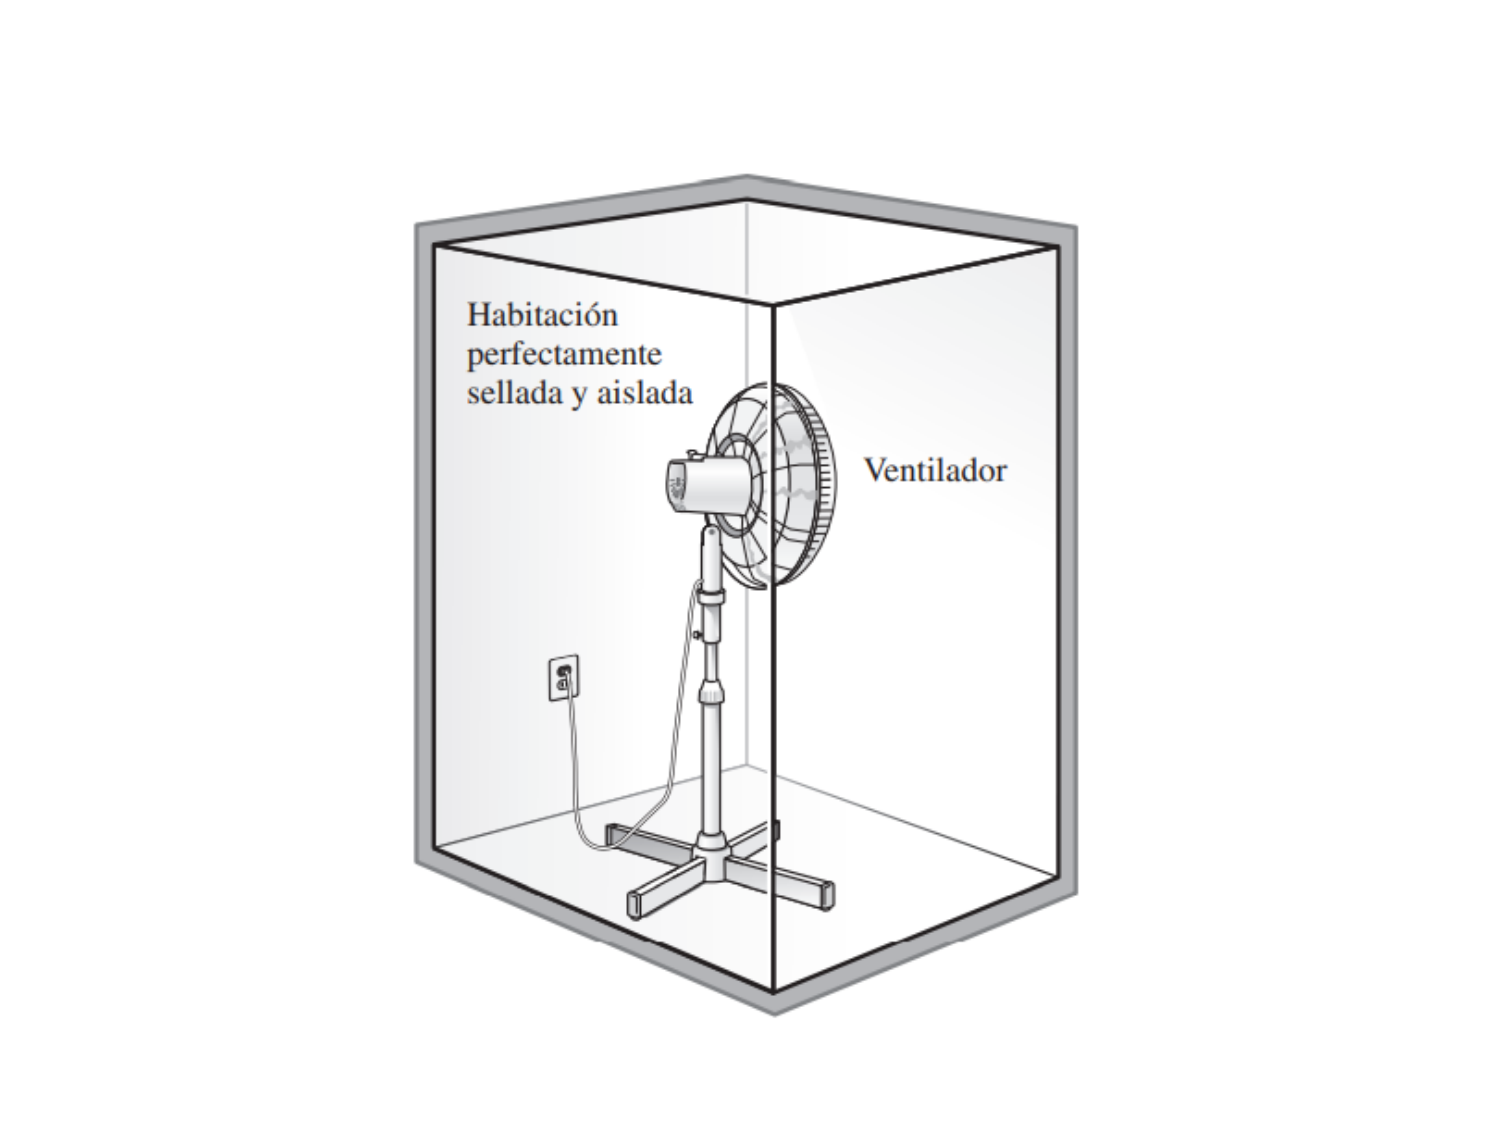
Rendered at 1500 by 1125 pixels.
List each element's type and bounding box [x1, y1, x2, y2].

picture [336, 160, 1099, 1026]
